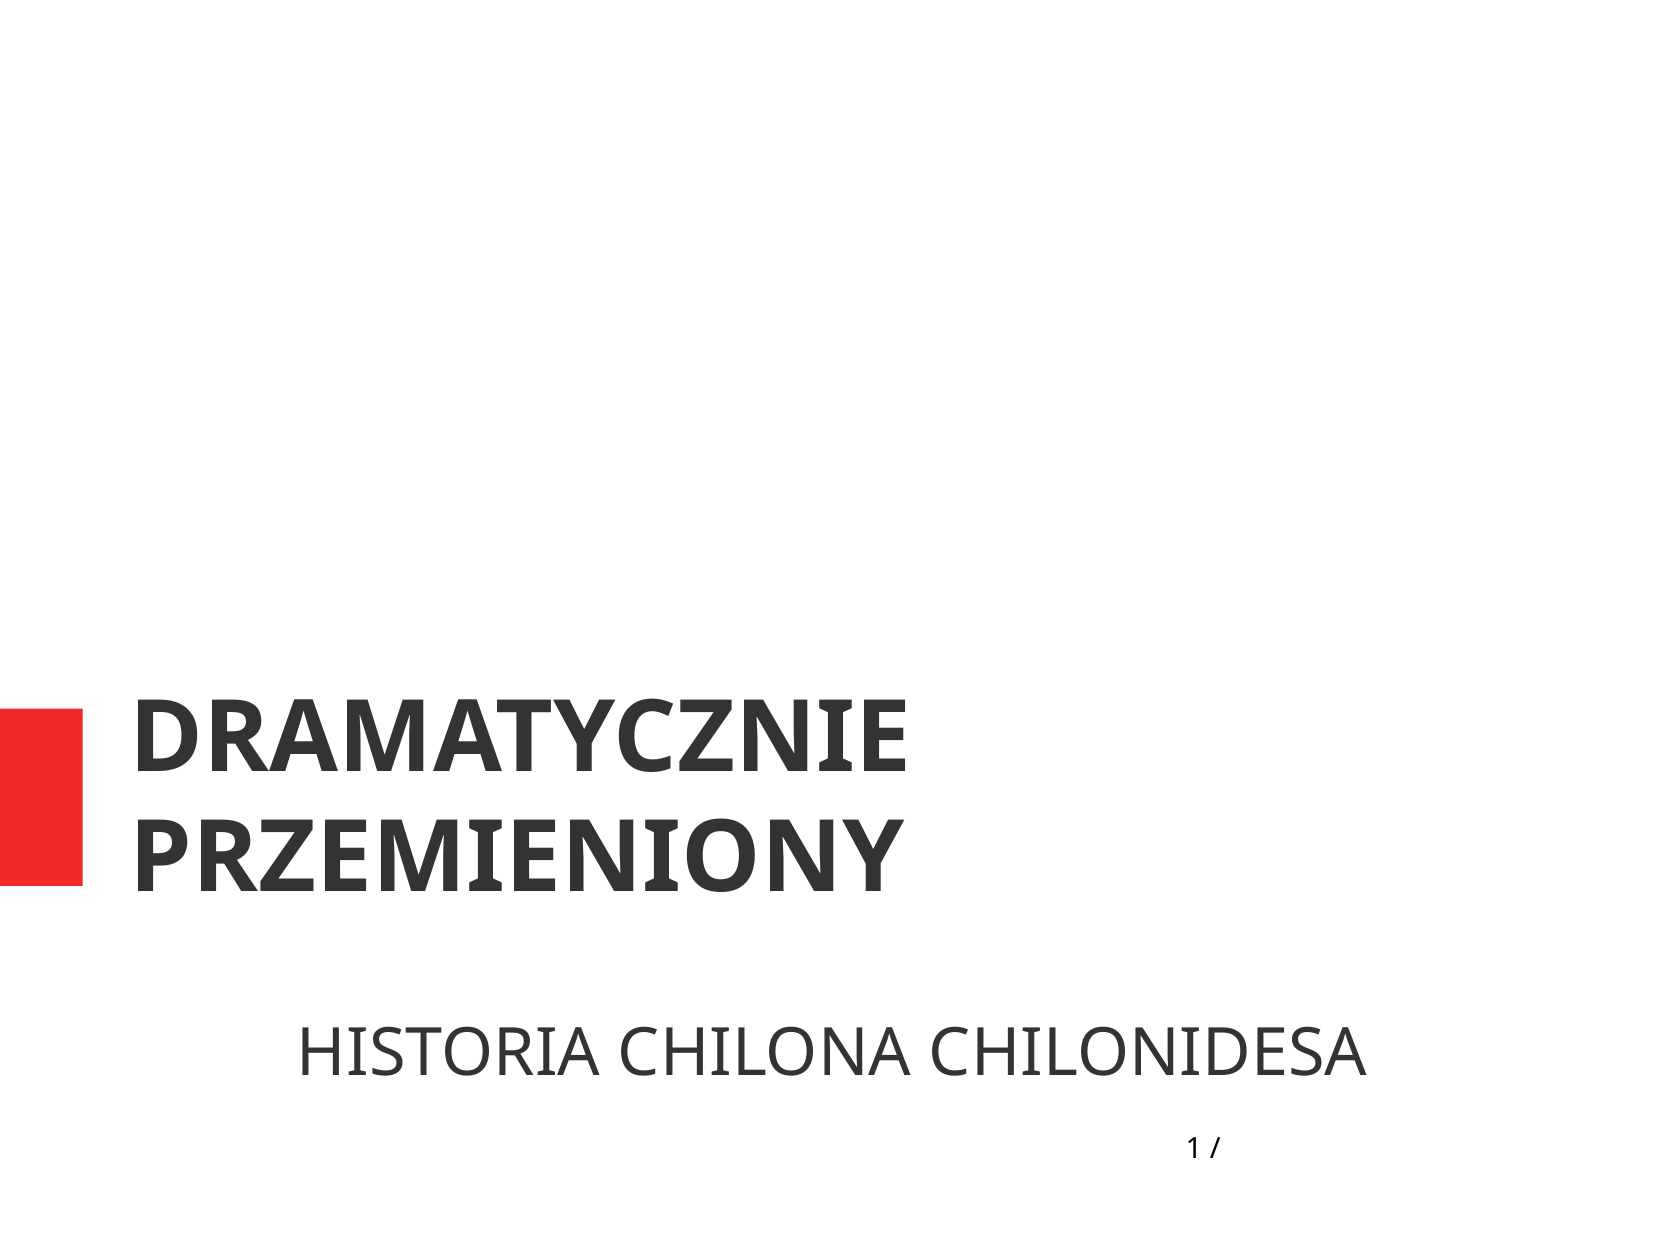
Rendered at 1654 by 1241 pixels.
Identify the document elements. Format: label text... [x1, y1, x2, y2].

subtitle HISTORIA CHILONA CHILONIDESA [129, 968, 1536, 1130]
title DRAMATYCZNIE PRZEMIENIONY [129, 655, 1536, 928]
text_box / [1185, 1129, 1571, 1216]
